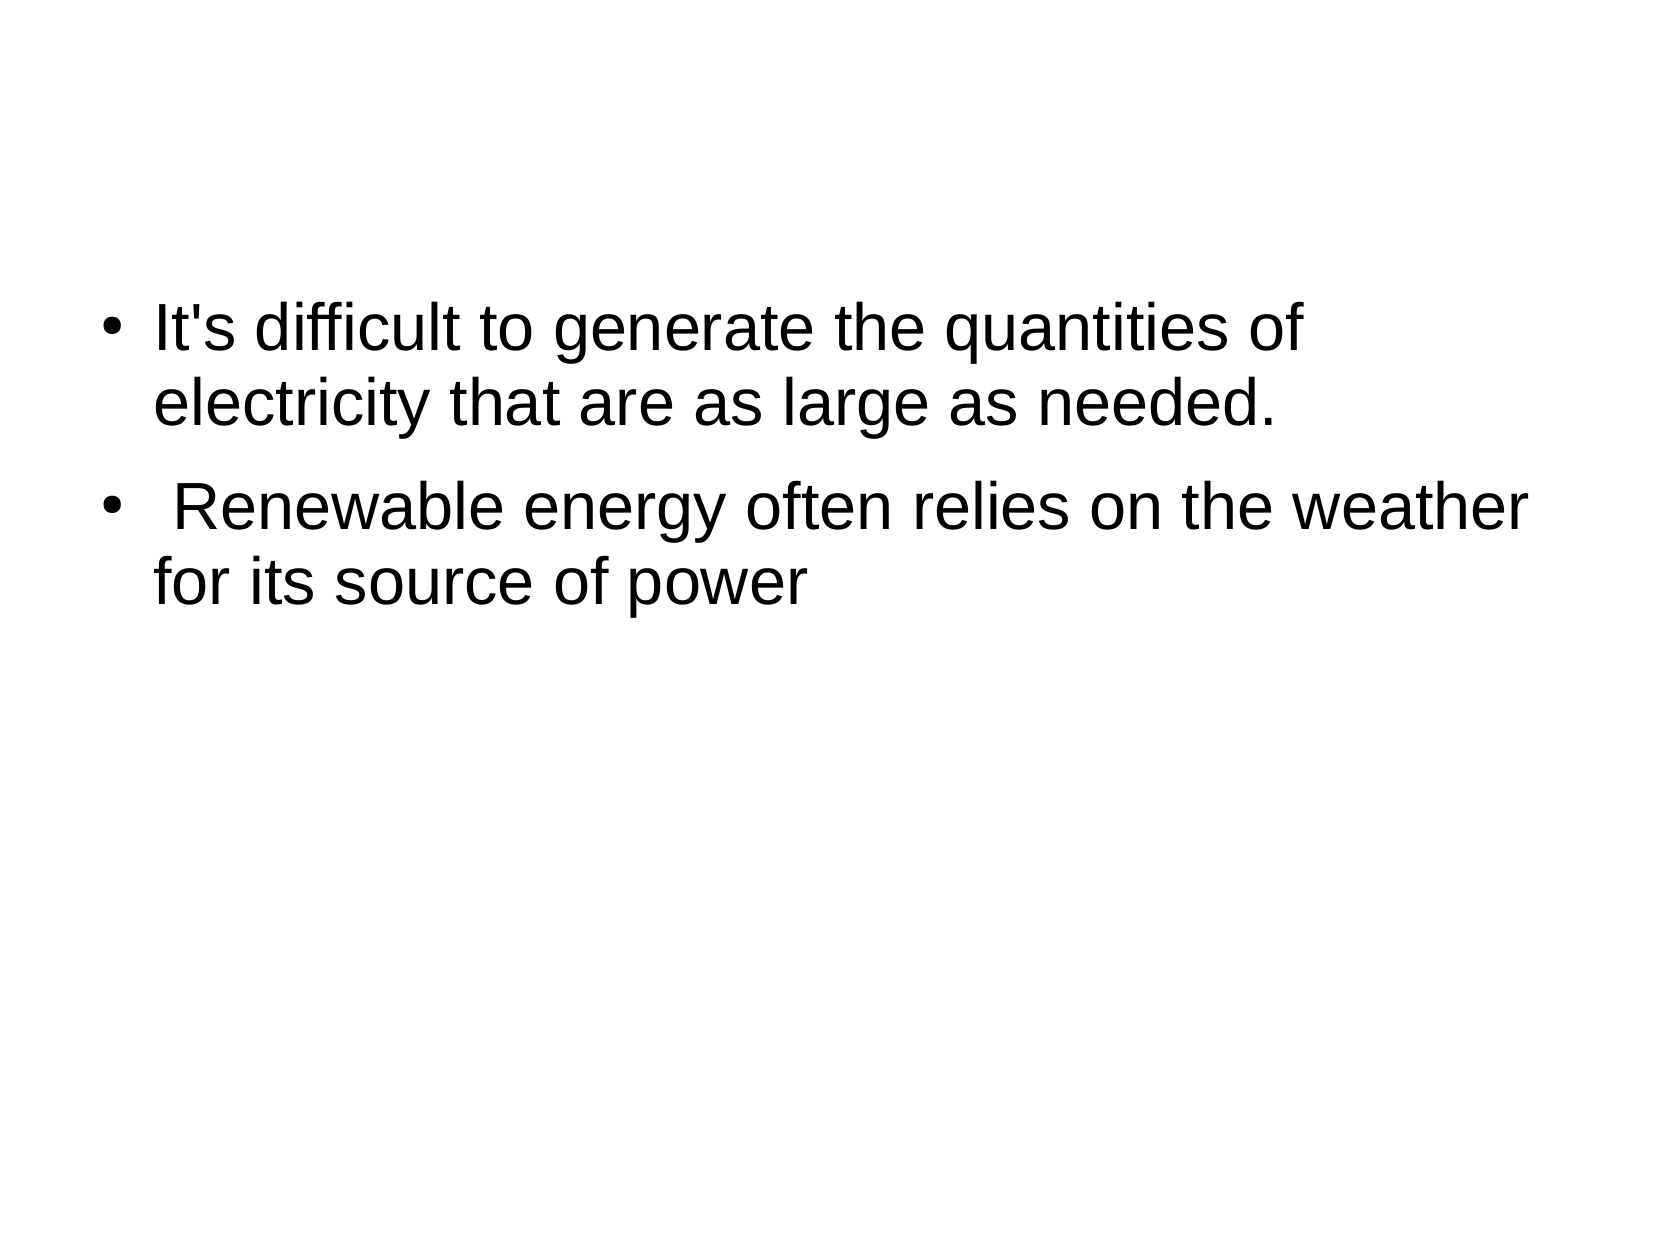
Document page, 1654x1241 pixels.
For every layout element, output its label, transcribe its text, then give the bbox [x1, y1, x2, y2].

list It's difficult to generate the quantities of electricity that are as large as needed. Renewable energy often relies on the weather for its source of power [82, 290, 1571, 1109]
